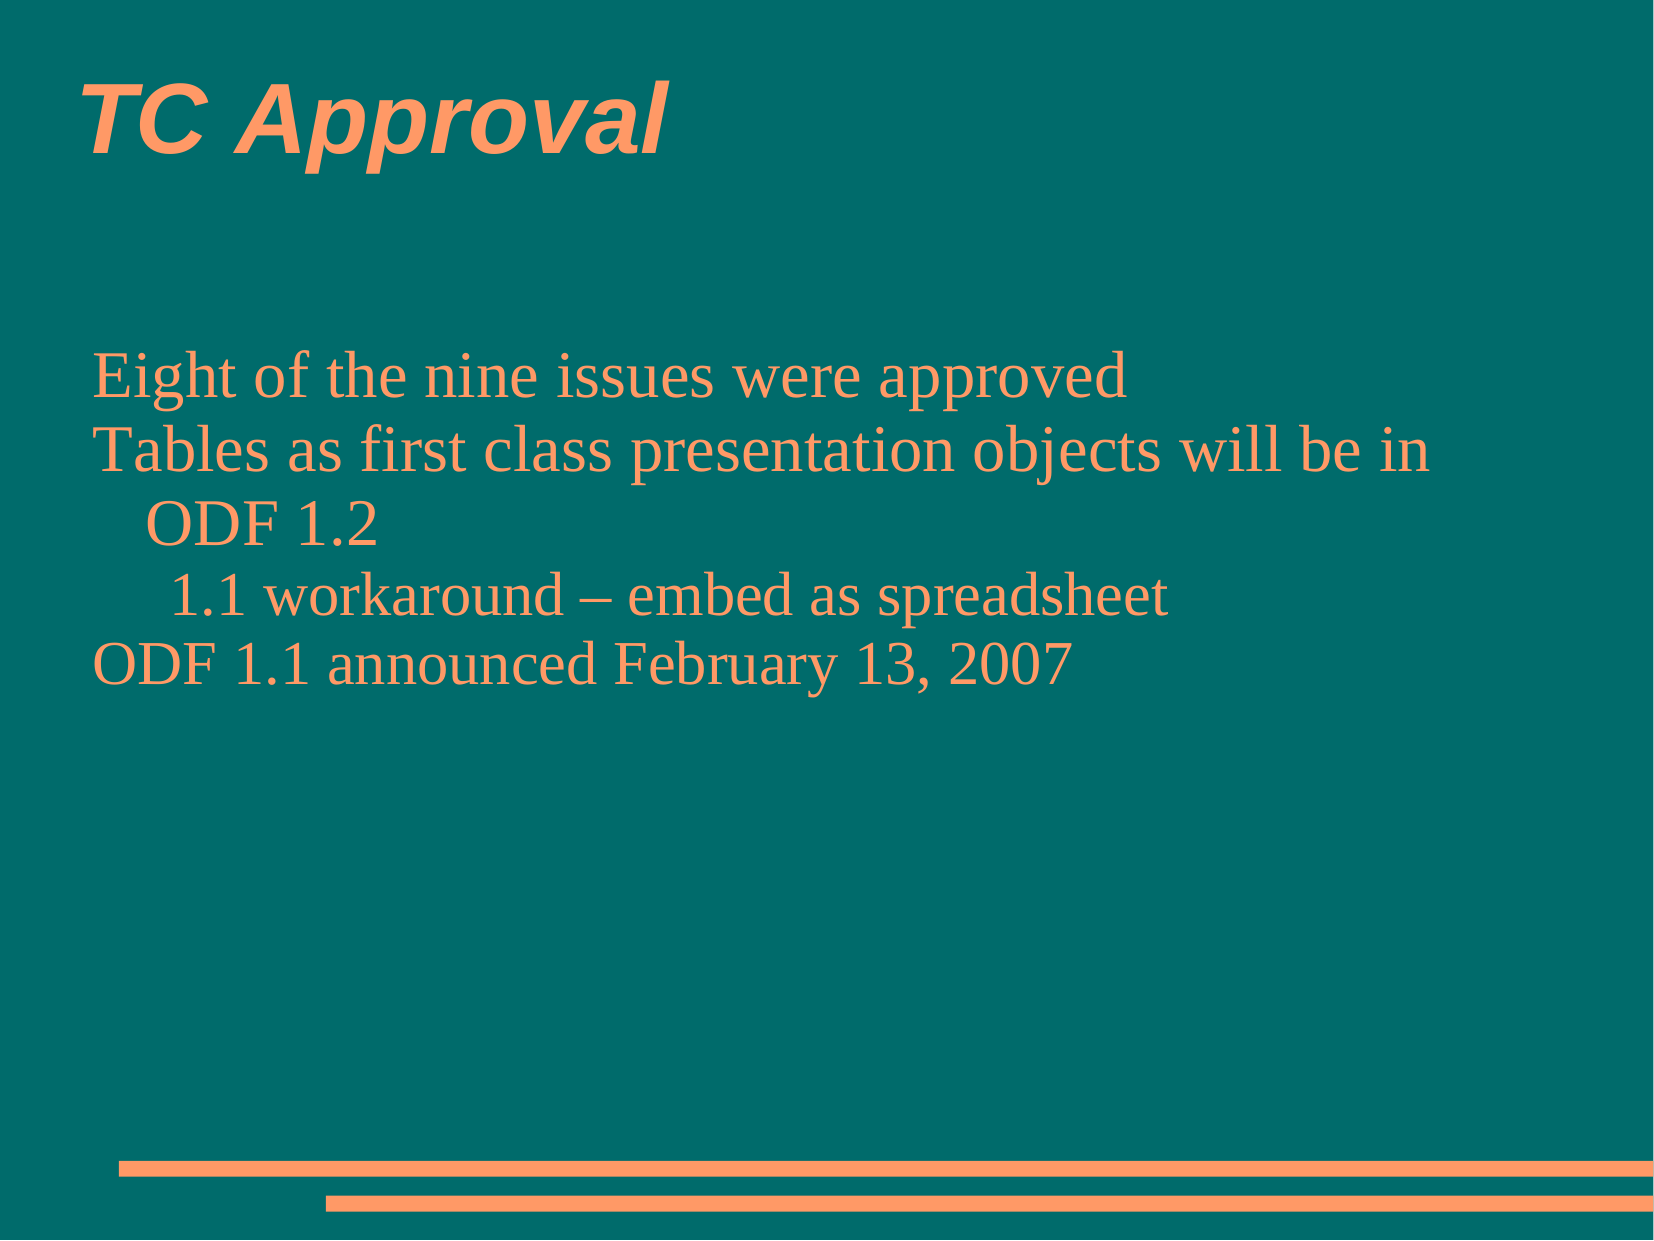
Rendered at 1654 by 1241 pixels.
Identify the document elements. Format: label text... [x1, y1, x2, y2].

list Eight of the nine issues were approved Tables as first class presentation objects will be in ODF 1.2 1.1 workaround – embed as spreadsheet ODF 1.1 announced February 13, 2007 [75, 337, 1561, 1051]
title TC Approval [75, 15, 1576, 223]
